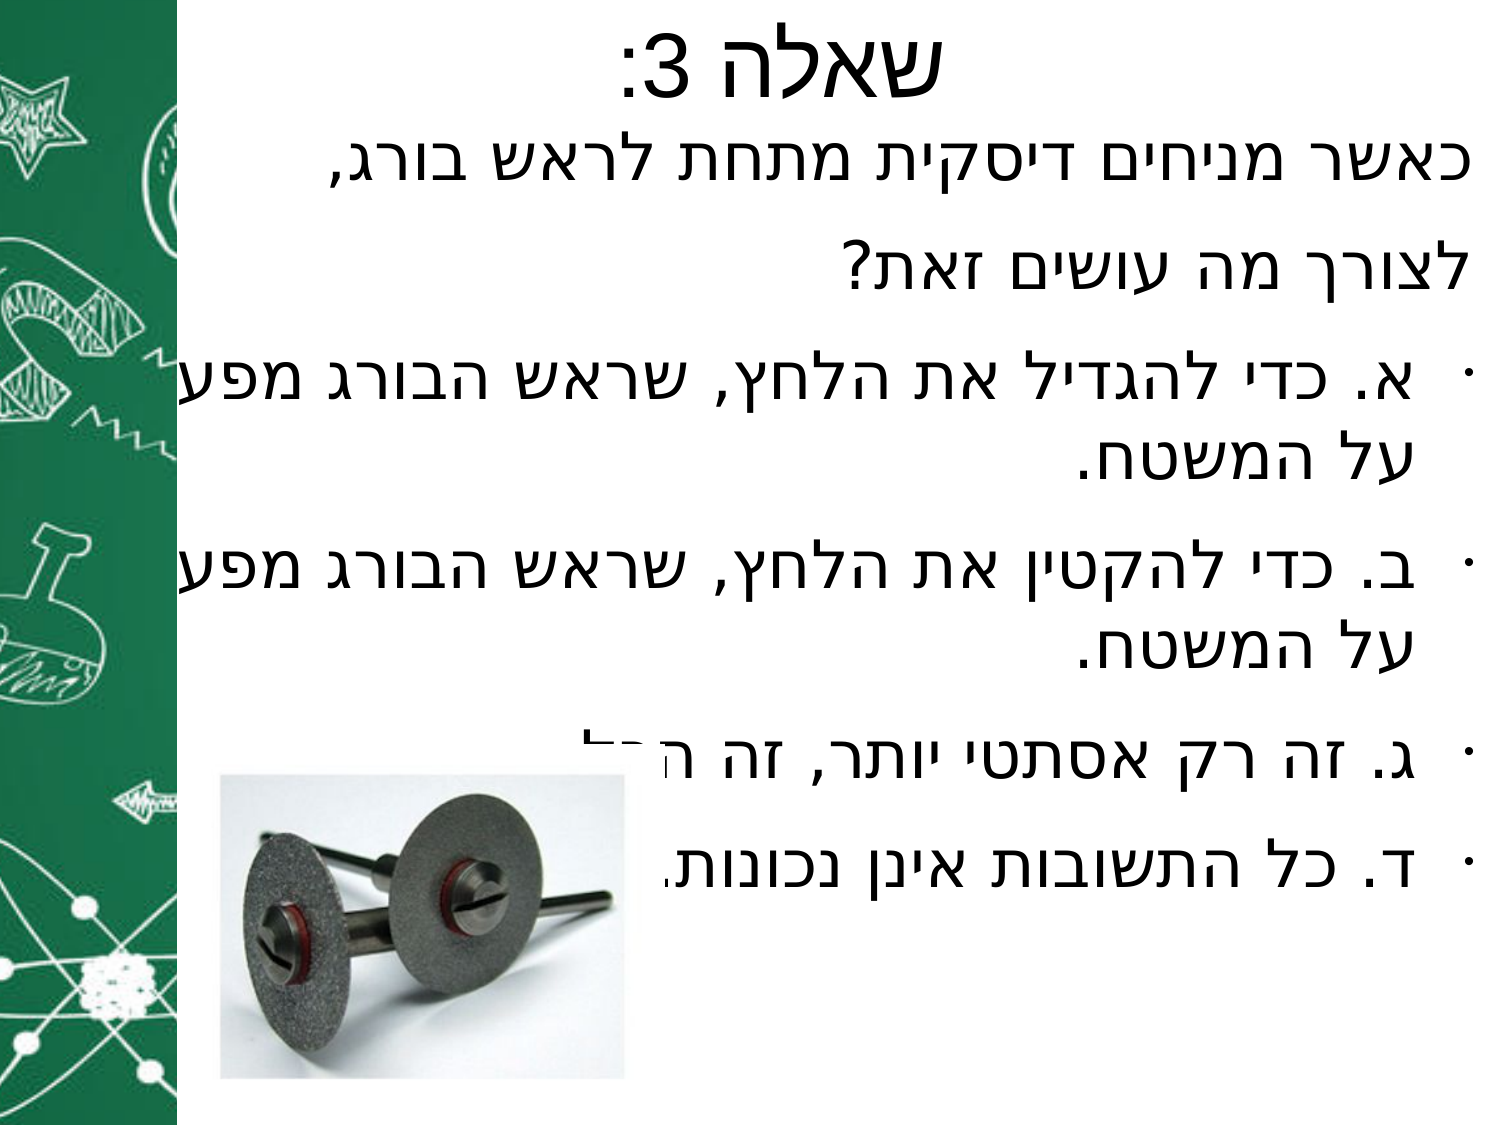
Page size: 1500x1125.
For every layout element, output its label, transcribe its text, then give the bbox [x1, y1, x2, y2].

title שאלה 3: [177, 0, 1457, 106]
picture [0, 0, 177, 1125]
picture [180, 744, 665, 1109]
list כאשר מניחים דיסקית מתחת לראש בורג, לצורך מה עושים זאת? א. כדי להגדיל את הלחץ, שראש הבורג מפעיל על המשטח. ב. כדי להקטין את הלחץ, שראש הבורג מפעיל על המשטח. ג. זה רק אסתטי יותר, זה הכל. ד. כל התשובות אינן נכונות. [177, 106, 1490, 1016]
